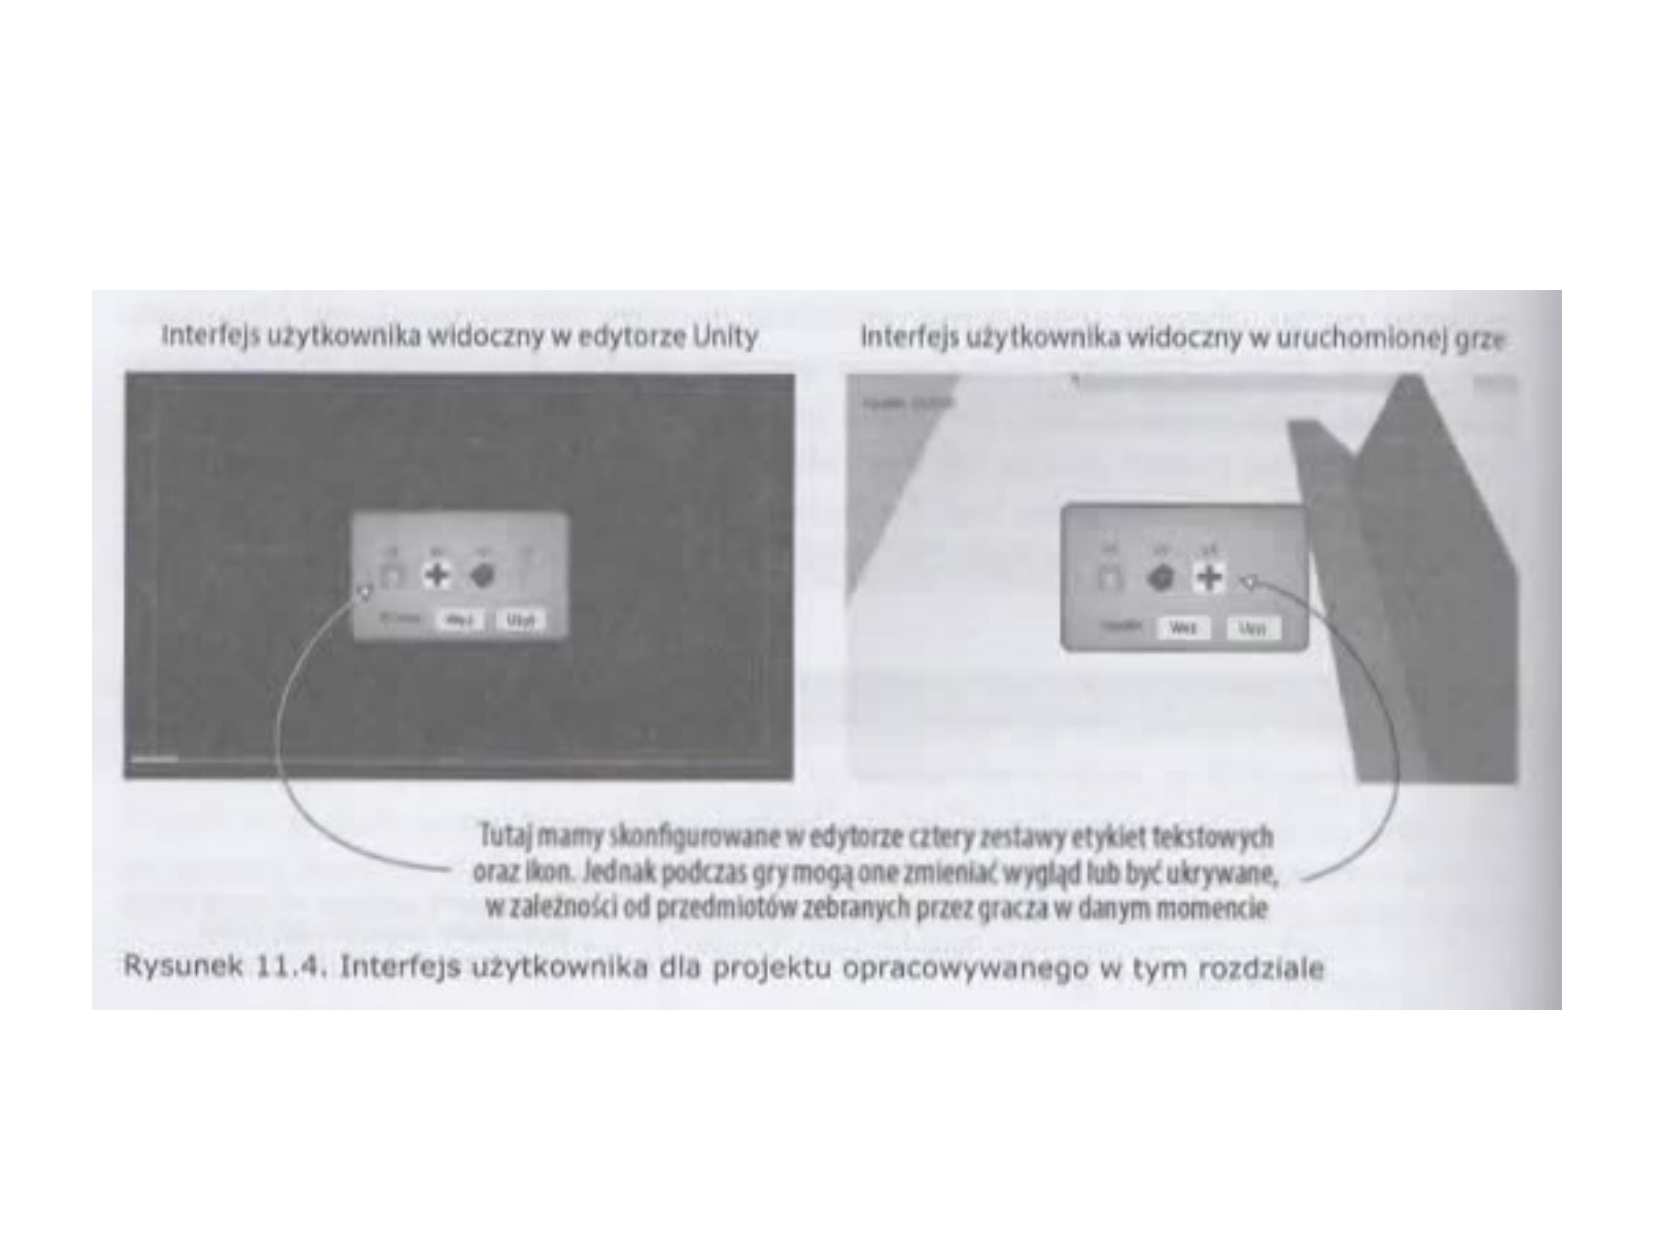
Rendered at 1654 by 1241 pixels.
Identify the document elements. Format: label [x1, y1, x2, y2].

picture [92, 290, 1562, 1010]
